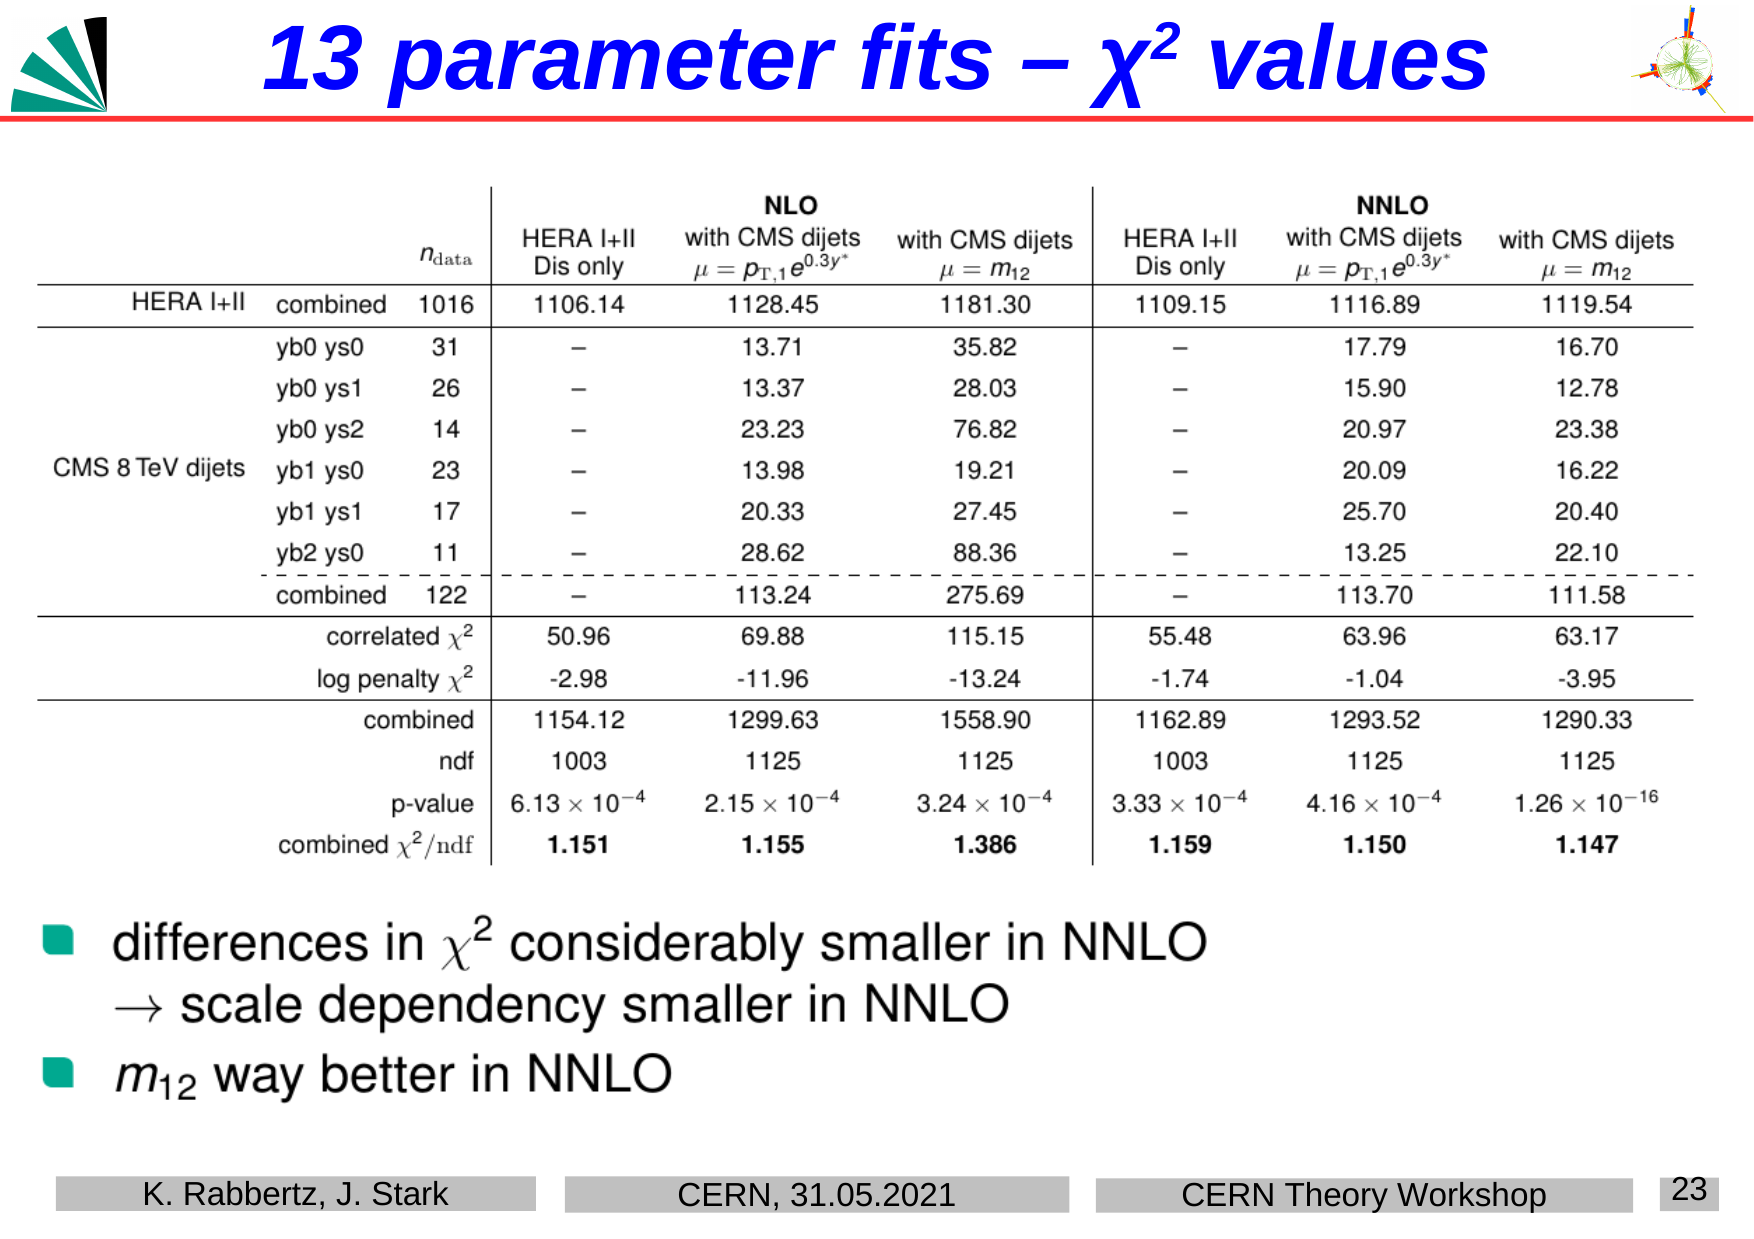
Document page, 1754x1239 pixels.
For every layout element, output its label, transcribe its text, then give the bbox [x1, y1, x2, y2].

title 13 parameter fits – χ2 values [124, 0, 1630, 116]
picture [4, 154, 1754, 1152]
picture [1631, 5, 1739, 113]
picture [11, 17, 107, 113]
